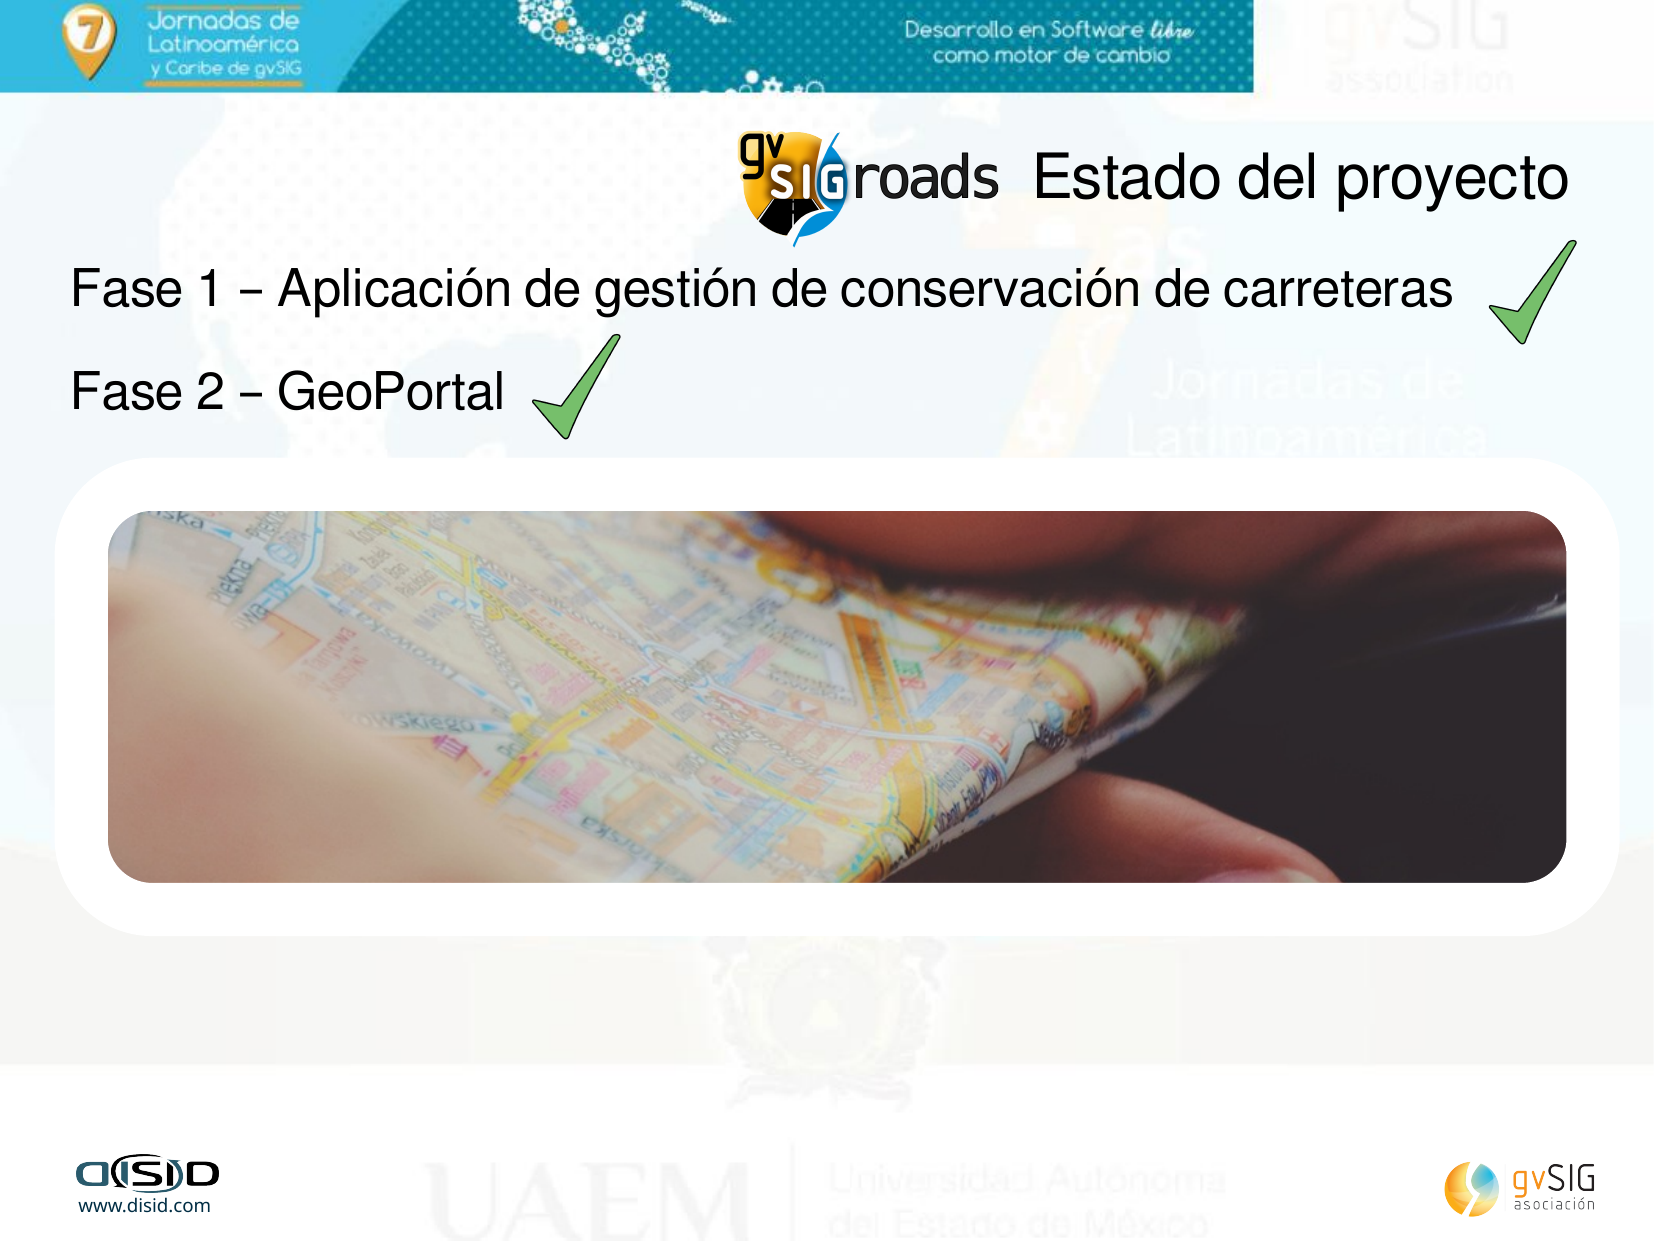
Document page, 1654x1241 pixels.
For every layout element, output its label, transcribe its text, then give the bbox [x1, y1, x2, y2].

title Fase 1 – Aplicación de gestión de conservación de carreteras Fase 2 – GeoPortal [70, 257, 1477, 793]
picture [0, 0, 1654, 1241]
title Estado del proyecto [1015, 73, 1571, 257]
